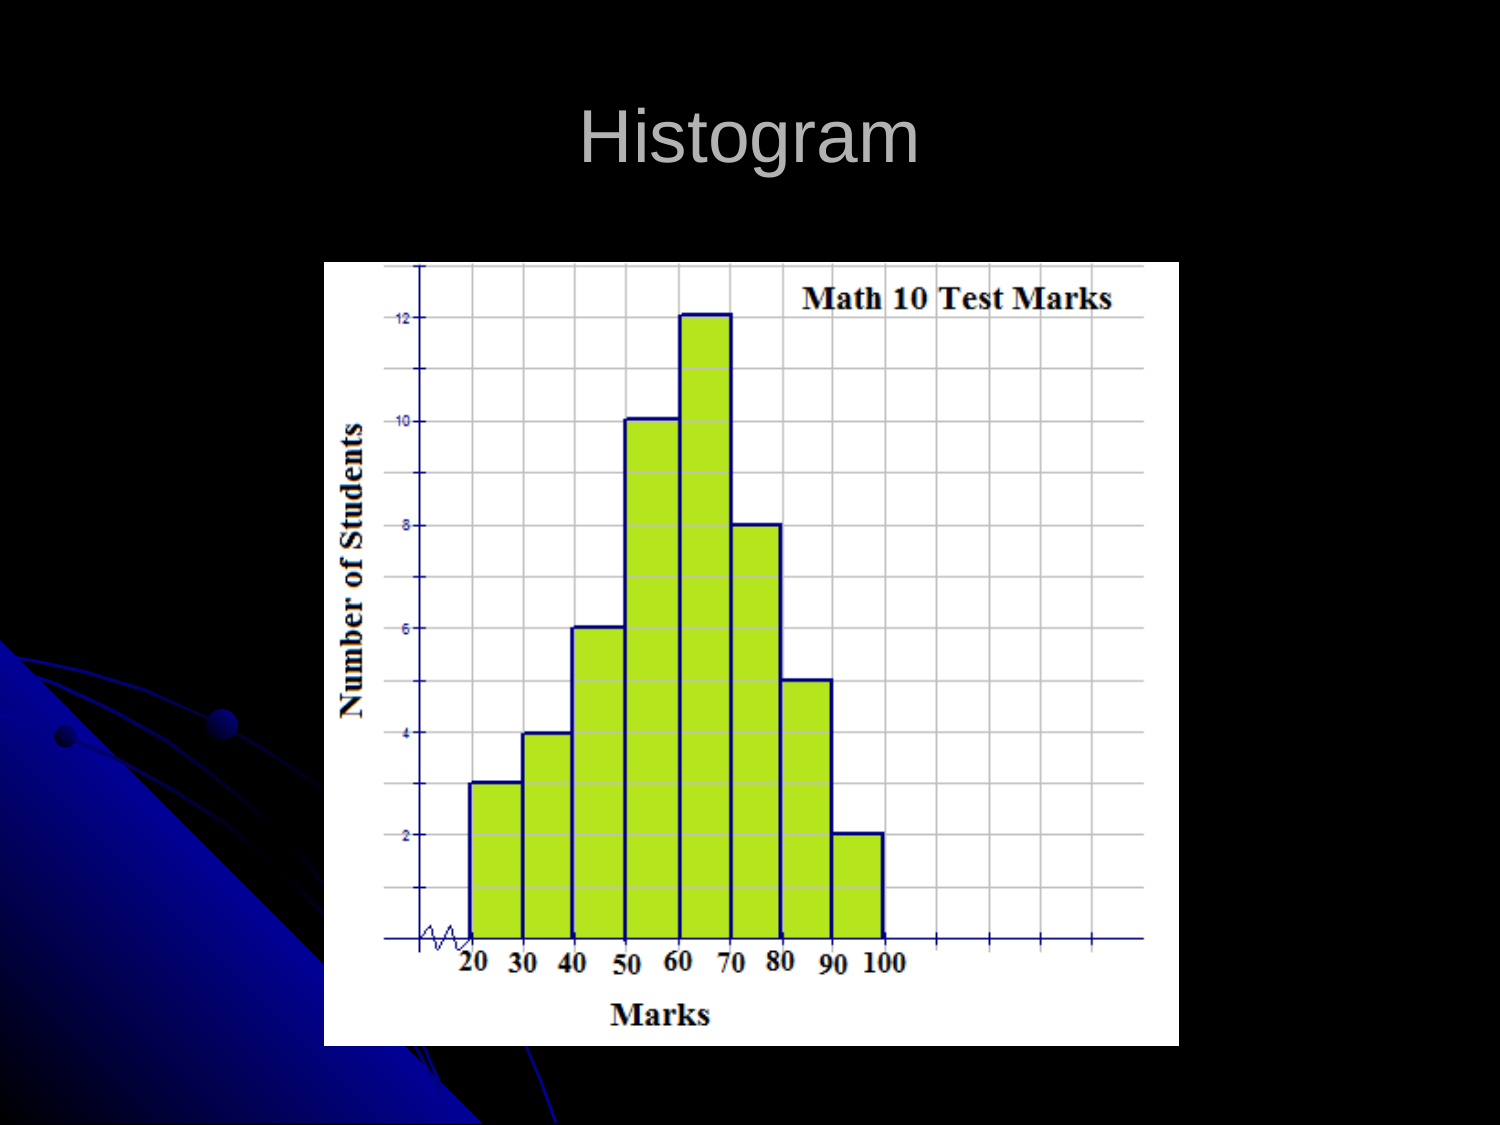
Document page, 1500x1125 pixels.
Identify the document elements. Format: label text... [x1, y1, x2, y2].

picture [324, 262, 1179, 1046]
title Histogram [75, 45, 1426, 233]
